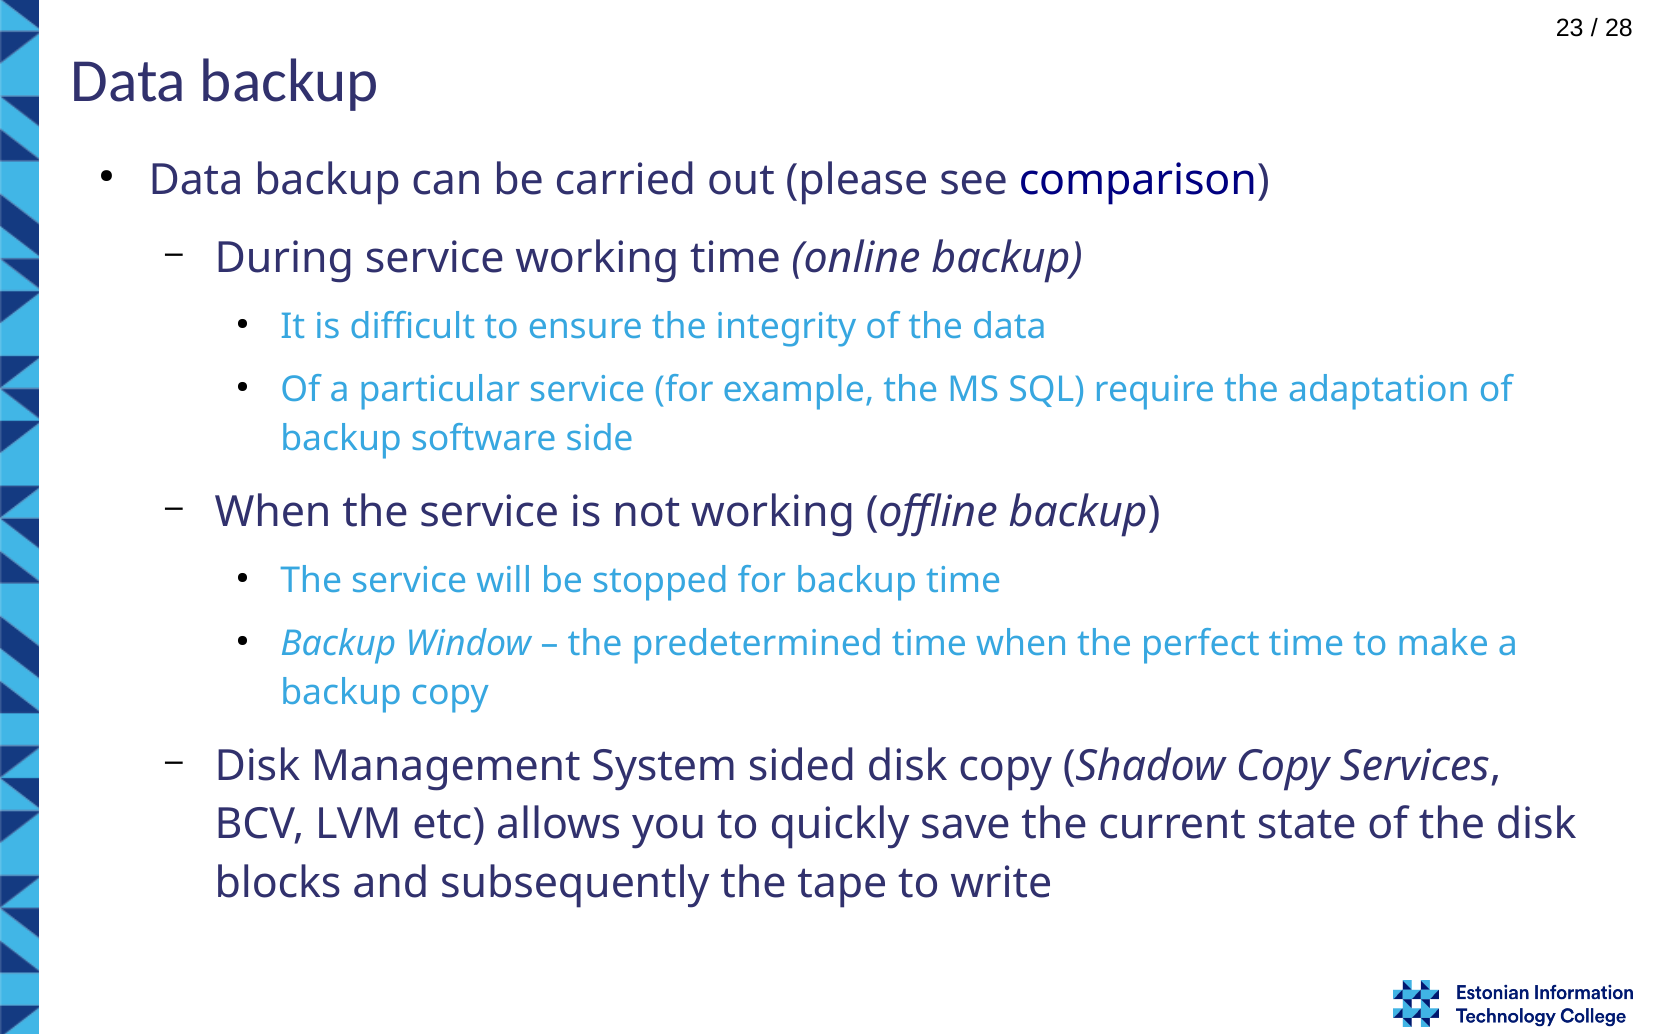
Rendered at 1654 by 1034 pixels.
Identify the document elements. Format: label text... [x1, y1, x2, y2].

list Data backup can be carried out (please see comparison) During service working time (online backup) It is difficult to ensure the integrity of the data Of a particular service (for example, the MS SQL) require the adaptation of backup software side When the service is not working (offline backup) The service will be stopped for backup time Backup Window – the predetermined time when the perfect time to make a backup copy Disk Management System sided disk copy (Shadow Copy Services, BCV, LVM etc) allows you to quickly save the current state of the disk blocks and subsequently the tape to write [82, 148, 1595, 916]
title Data backup [70, 41, 1630, 130]
picture [1393, 980, 1633, 1027]
